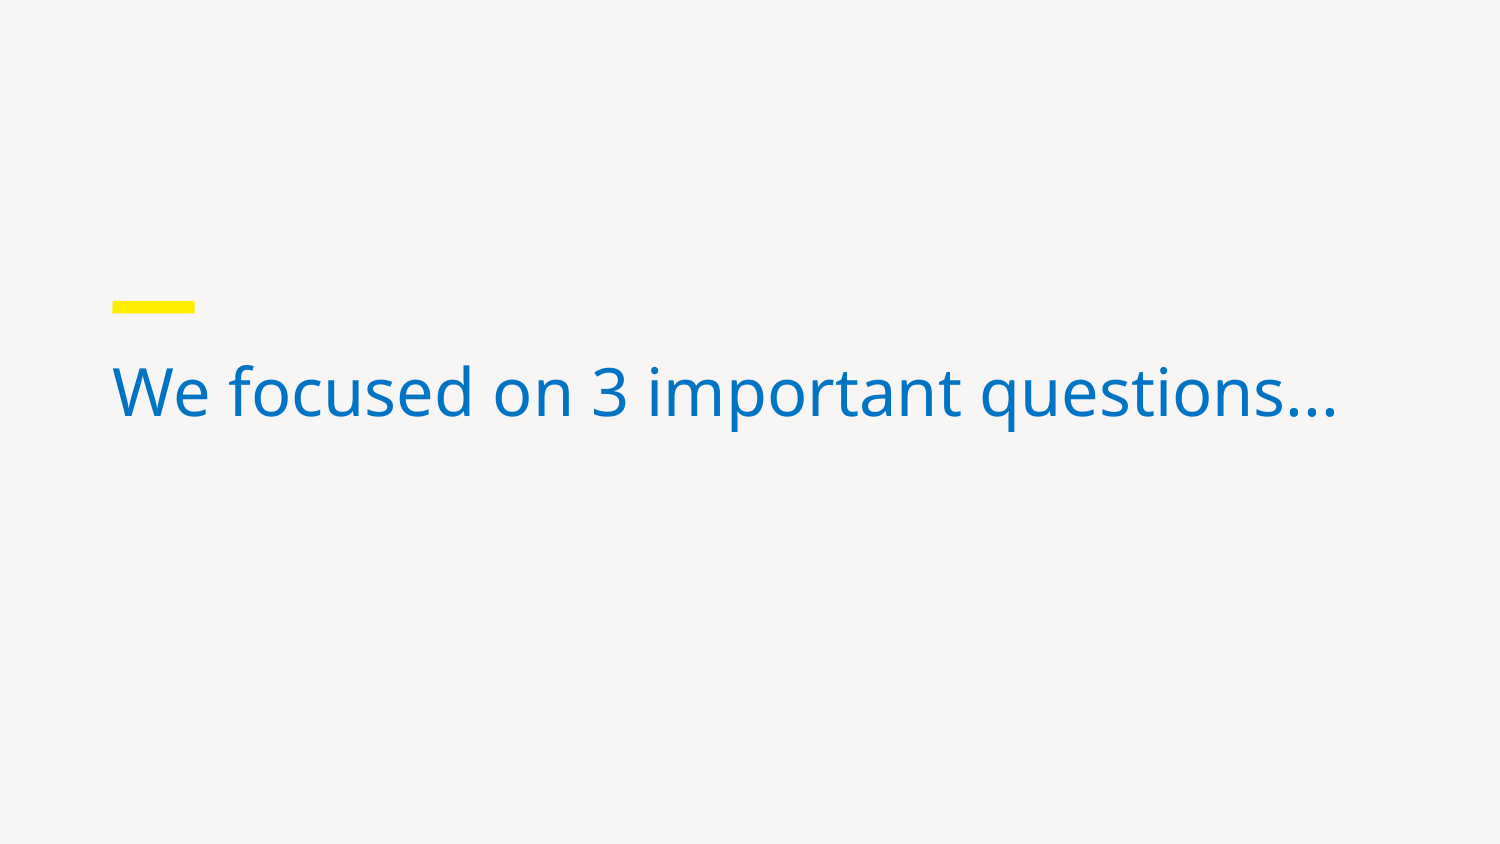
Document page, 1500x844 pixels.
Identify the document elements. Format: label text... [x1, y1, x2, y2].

title We focused on 3 important questions... [112, 349, 1396, 753]
